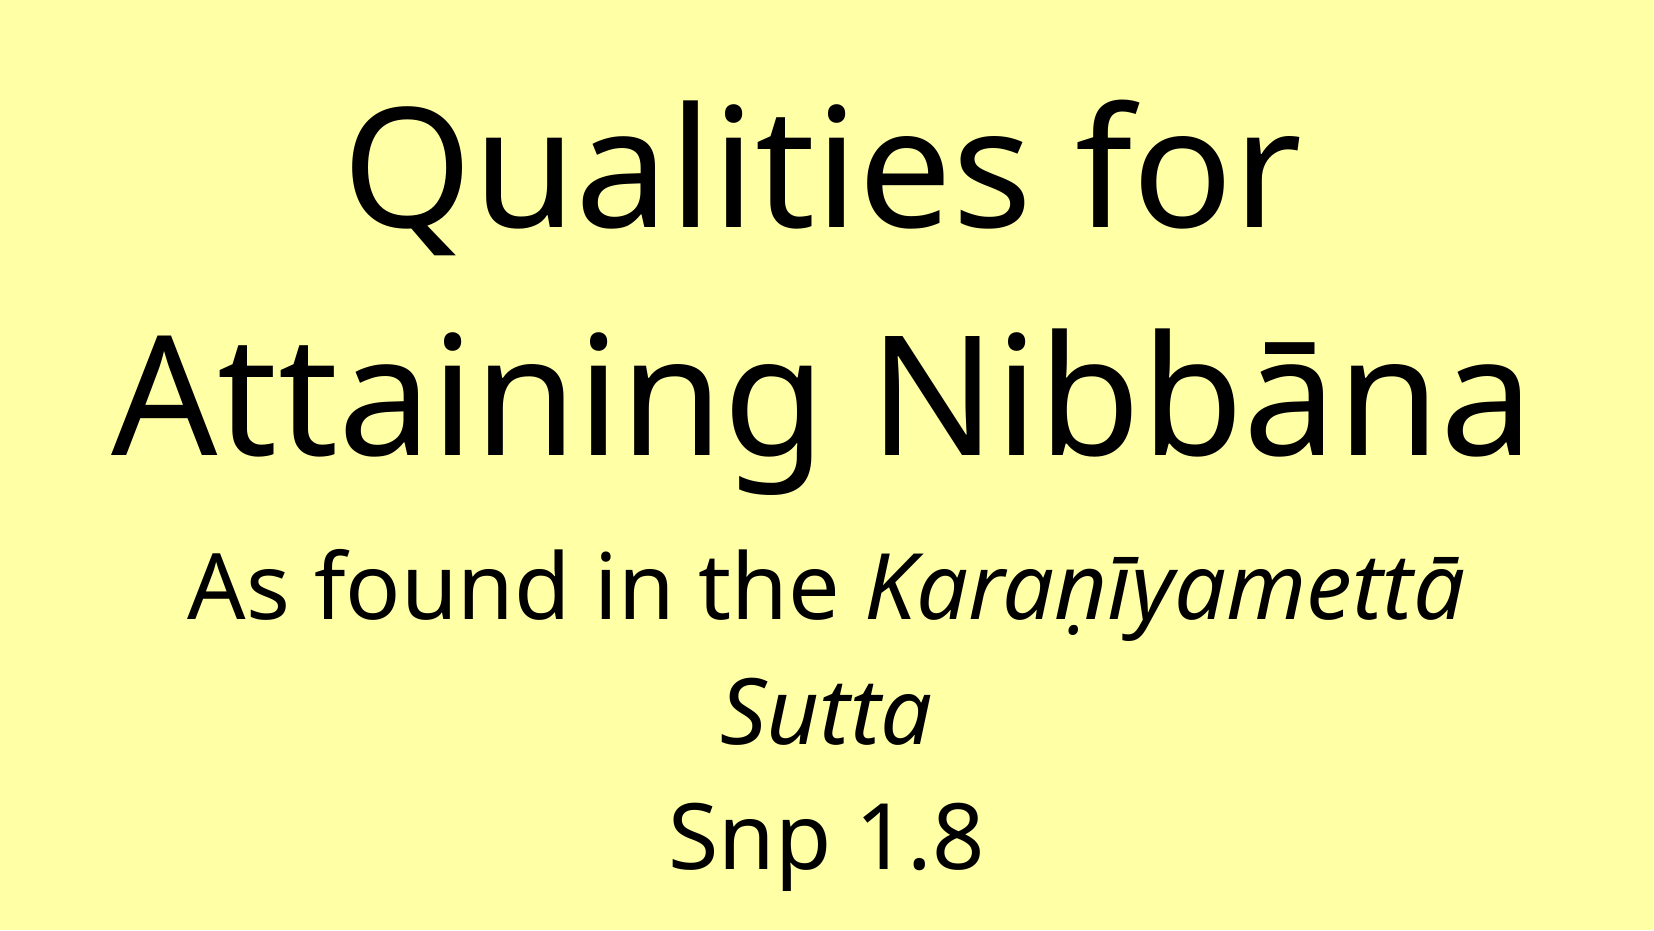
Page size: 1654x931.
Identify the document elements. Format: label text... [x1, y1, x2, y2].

subtitle As found in the Karaṇīyamettā Sutta Snp 1.8 [82, 539, 1571, 878]
title Qualities for Attaining Nibbāna [78, 76, 1568, 477]
